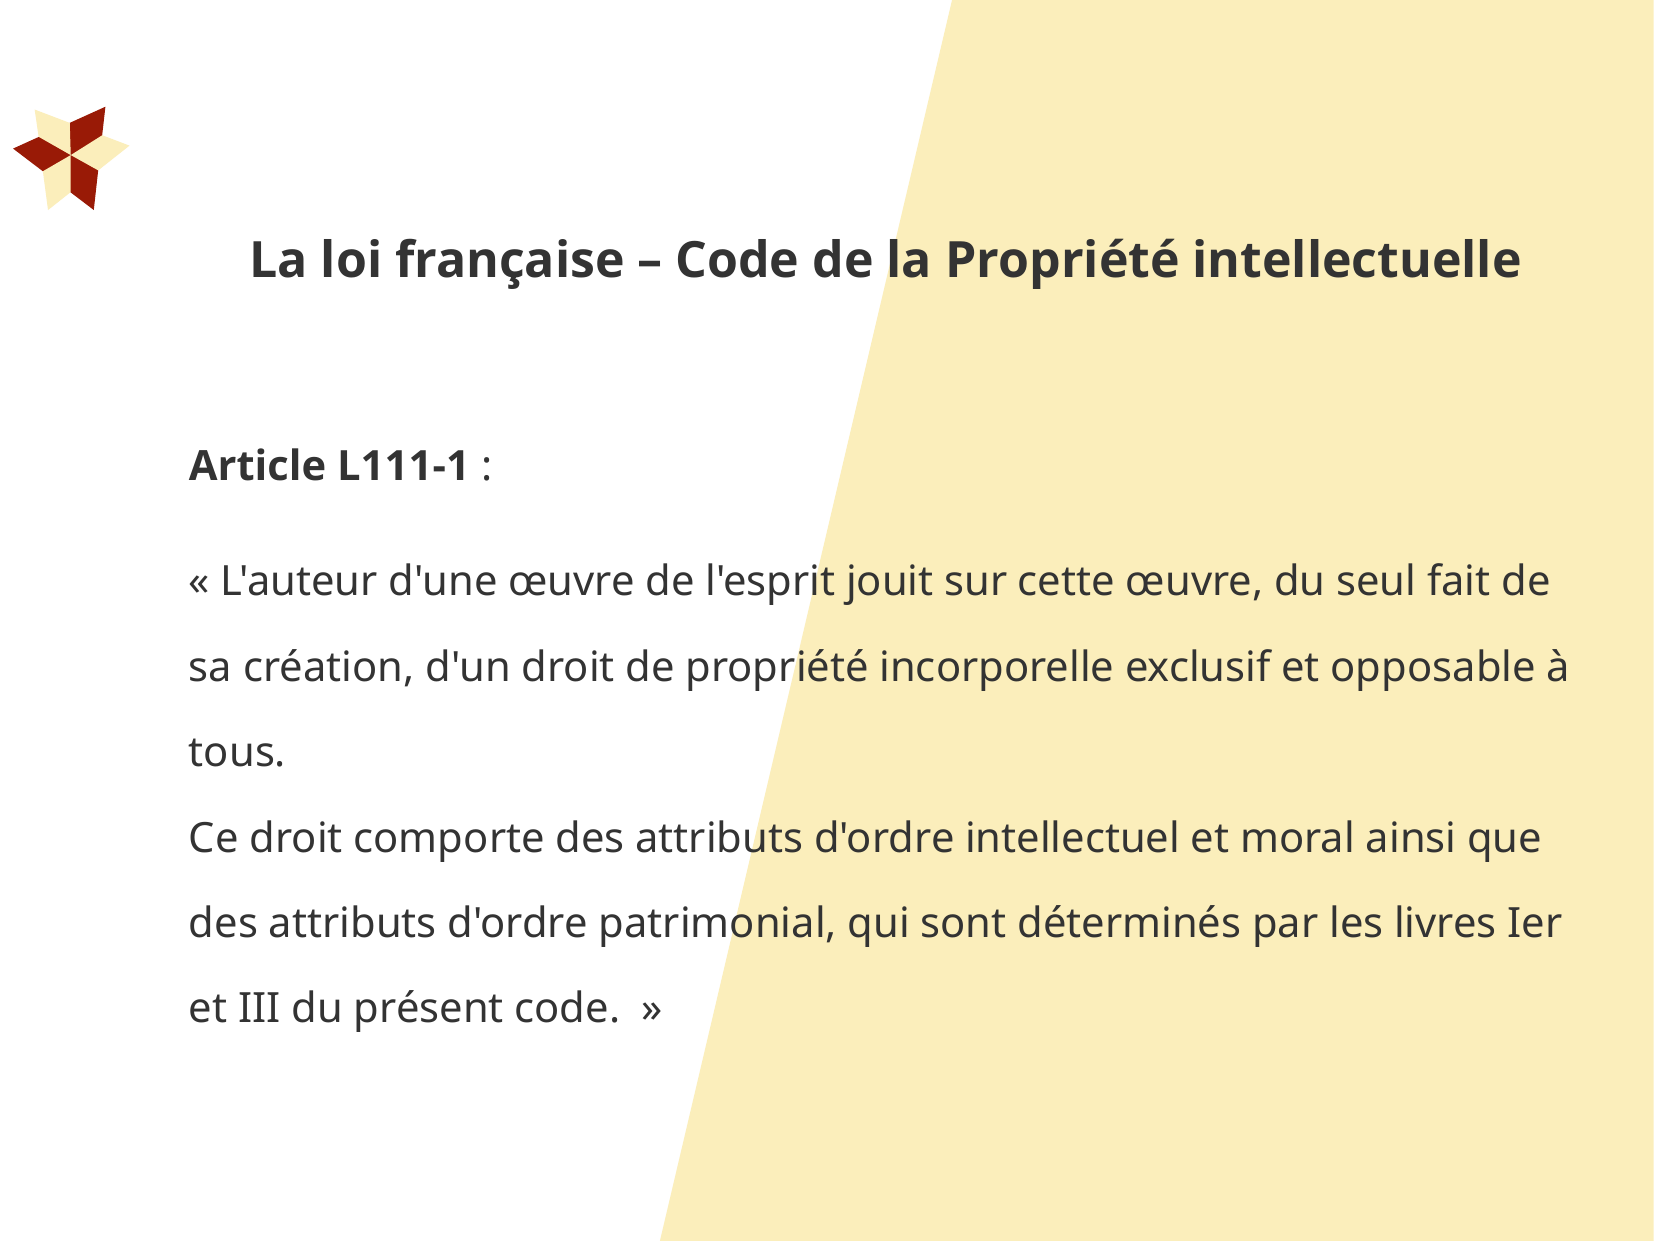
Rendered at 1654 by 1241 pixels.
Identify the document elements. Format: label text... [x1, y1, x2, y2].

list La loi française – Code de la Propriété intellectuelle Article L111-1 : « L'auteur d'une œuvre de l'esprit jouit sur cette œuvre, du seul fait de sa création, d'un droit de propriété incorporelle exclusif et opposable à tous. Ce droit comporte des attributs d'ordre intellectuel et moral ainsi que des attributs d'ordre patrimonial, qui sont déterminés par les livres Ier et III du présent code. » [165, 224, 1583, 567]
